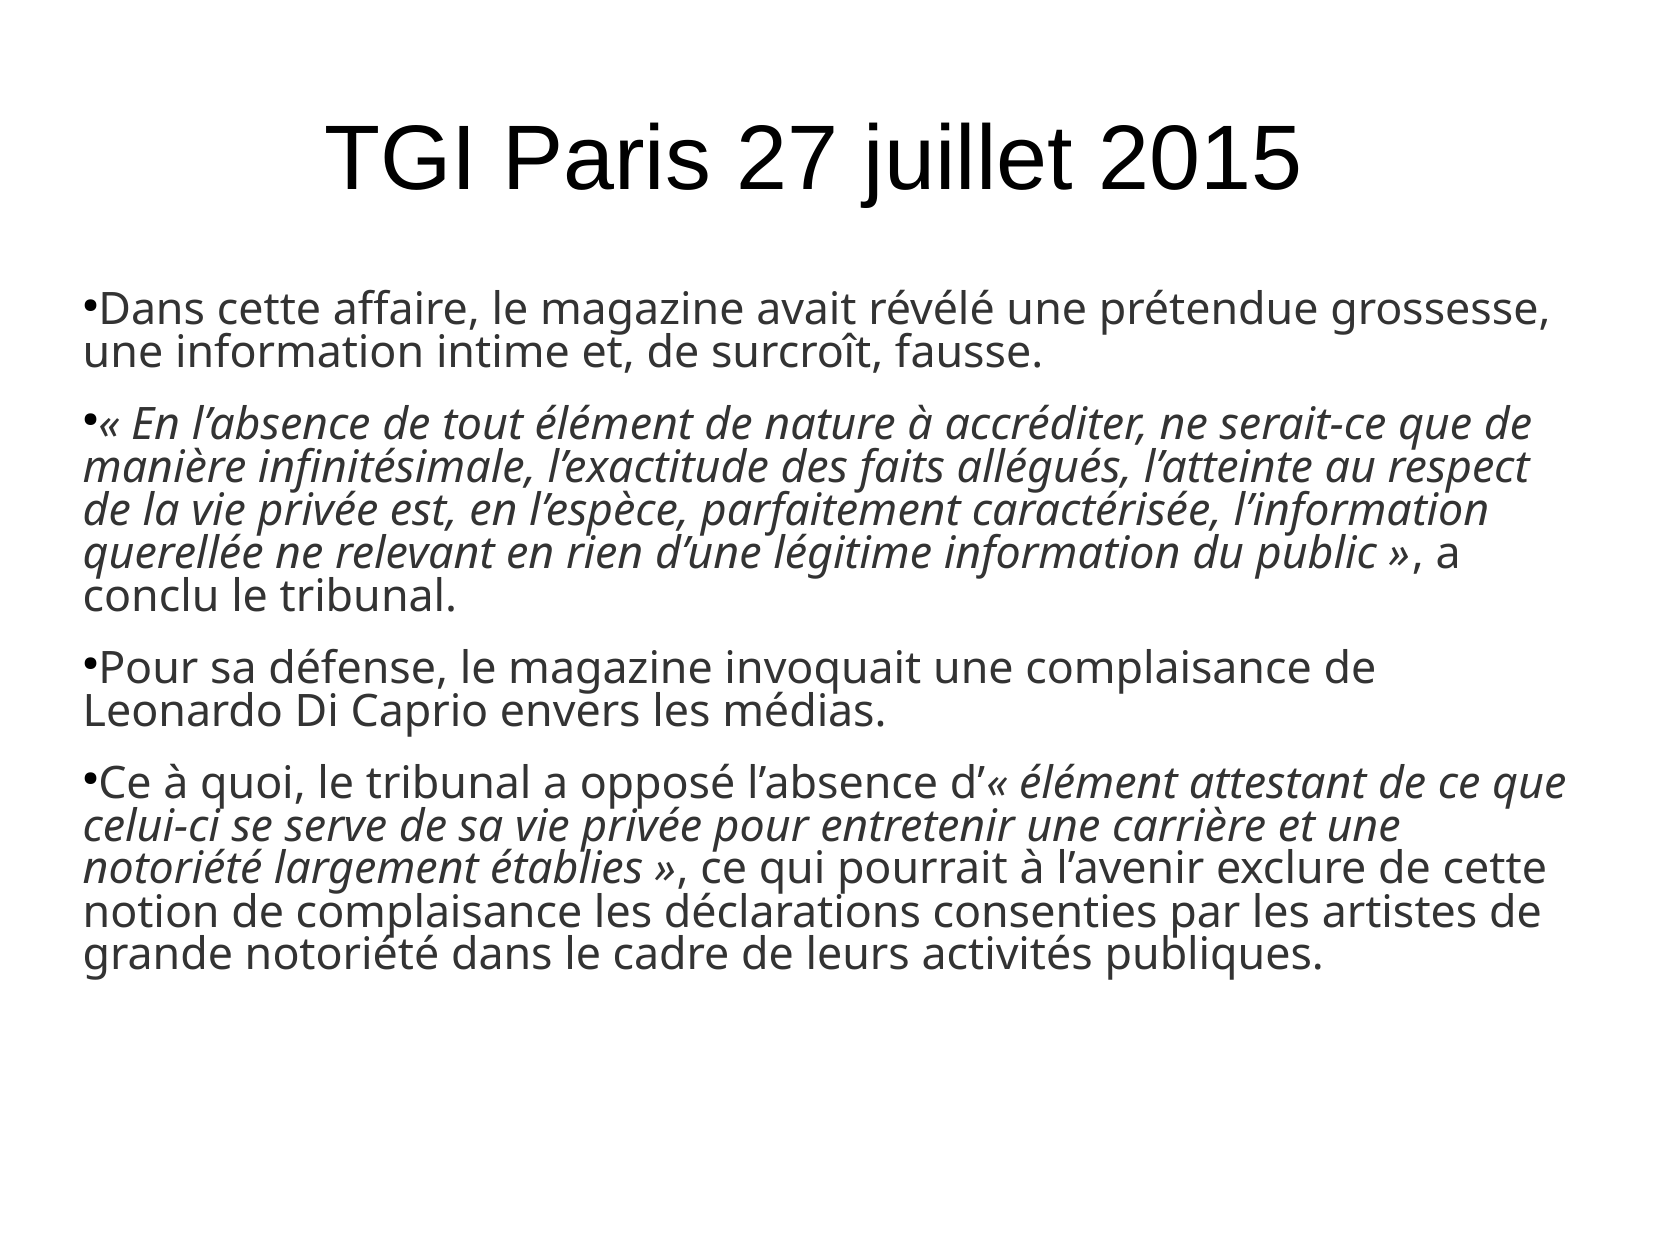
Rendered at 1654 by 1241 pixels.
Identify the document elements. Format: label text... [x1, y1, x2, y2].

title TGI Paris 27 juillet 2015 [82, 49, 1571, 257]
list Dans cette affaire, le magazine avait révélé une prétendue grossesse, une information intime et, de surcroît, fausse. « En l’absence de tout élément de nature à accréditer, ne serait-ce que de manière infinitésimale, l’exactitude des faits allégués, l’atteinte au respect de la vie privée est, en l’espèce, parfaitement caractérisée, l’information querellée ne relevant en rien d’une légitime information du public », a conclu le tribunal. Pour sa défense, le magazine invoquait une complaisance de Leonardo Di Caprio envers les médias. Ce à quoi, le tribunal a opposé l’absence d’« élément attestant de ce que celui-ci se serve de sa vie privée pour entretenir une carrière et une notoriété largement établies », ce qui pourrait à l’avenir exclure de cette notion de complaisance les déclarations consenties par les artistes de grande notoriété dans le cadre de leurs activités publiques. [82, 290, 1571, 1010]
